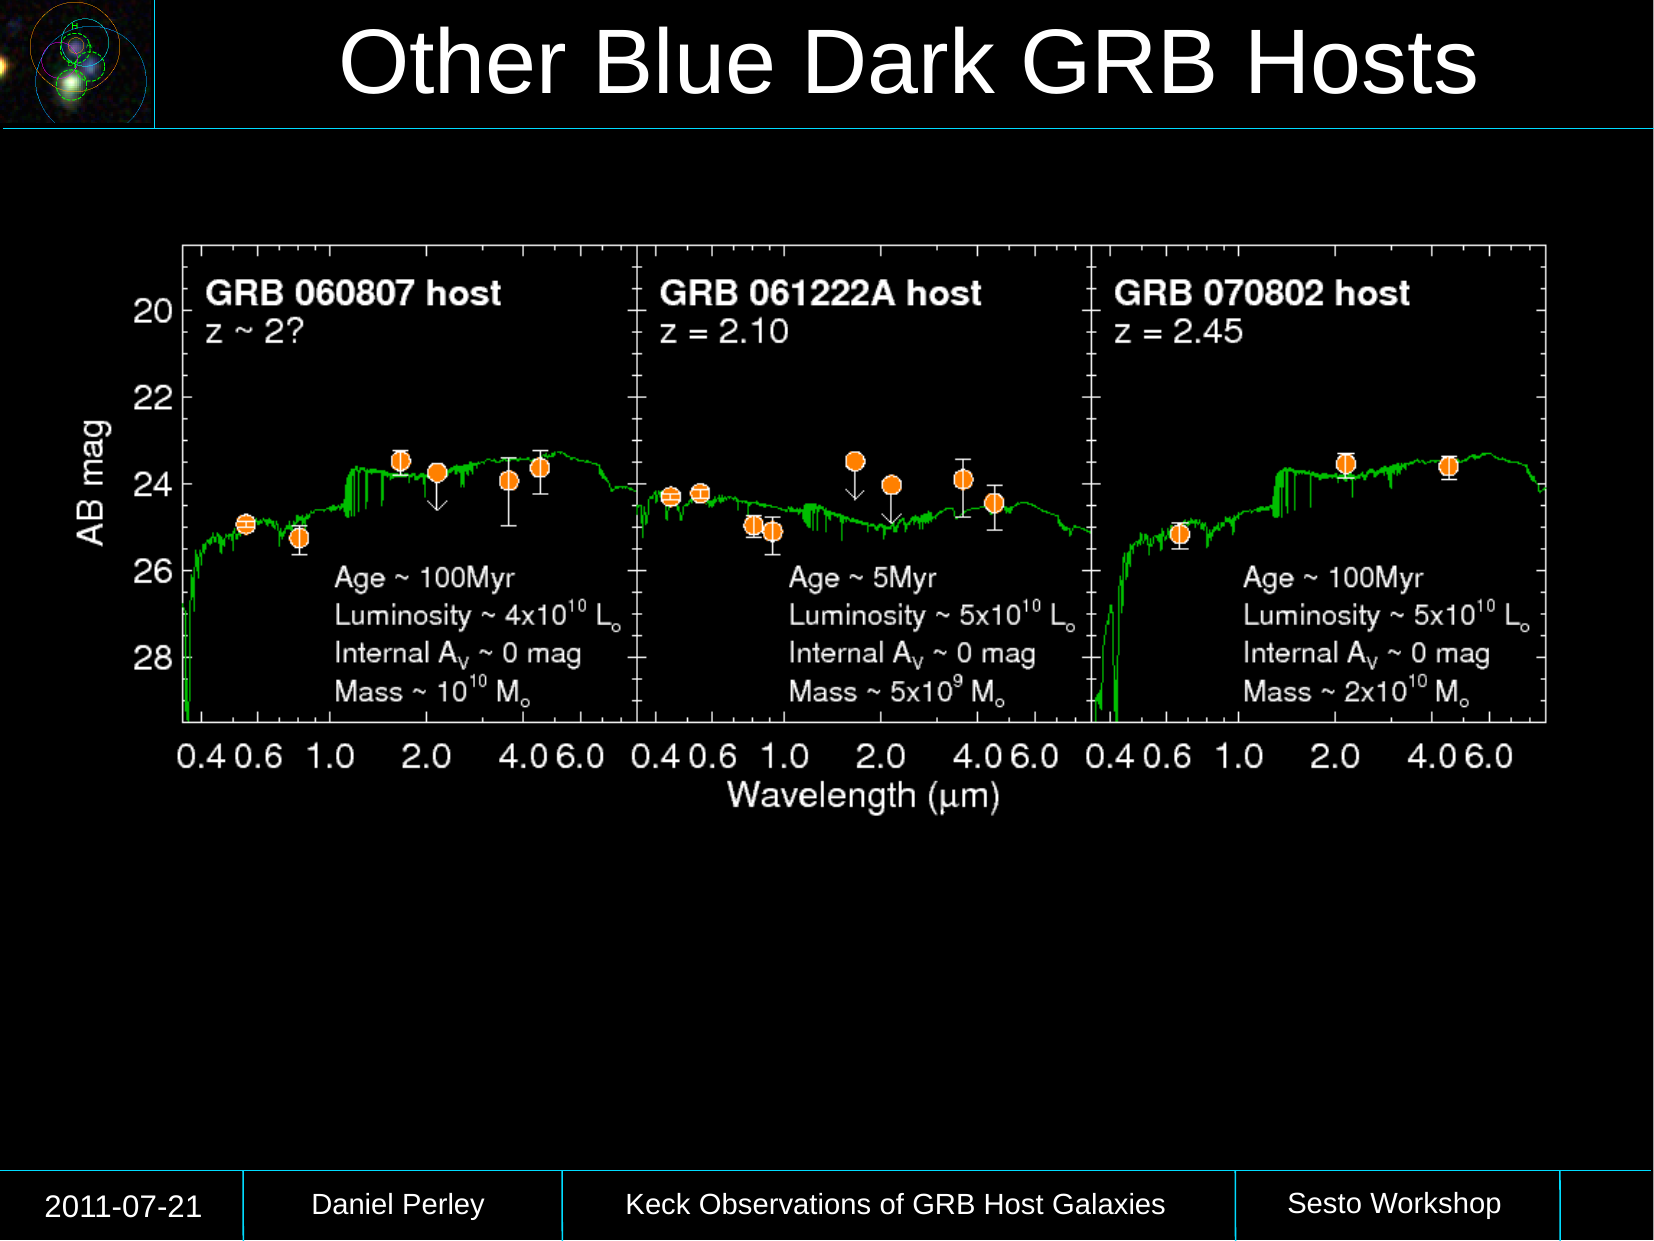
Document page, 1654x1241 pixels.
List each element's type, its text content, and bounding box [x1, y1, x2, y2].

picture [61, 213, 1577, 826]
picture [0, 0, 151, 123]
title Other Blue Dark GRB Hosts [165, 10, 1654, 114]
